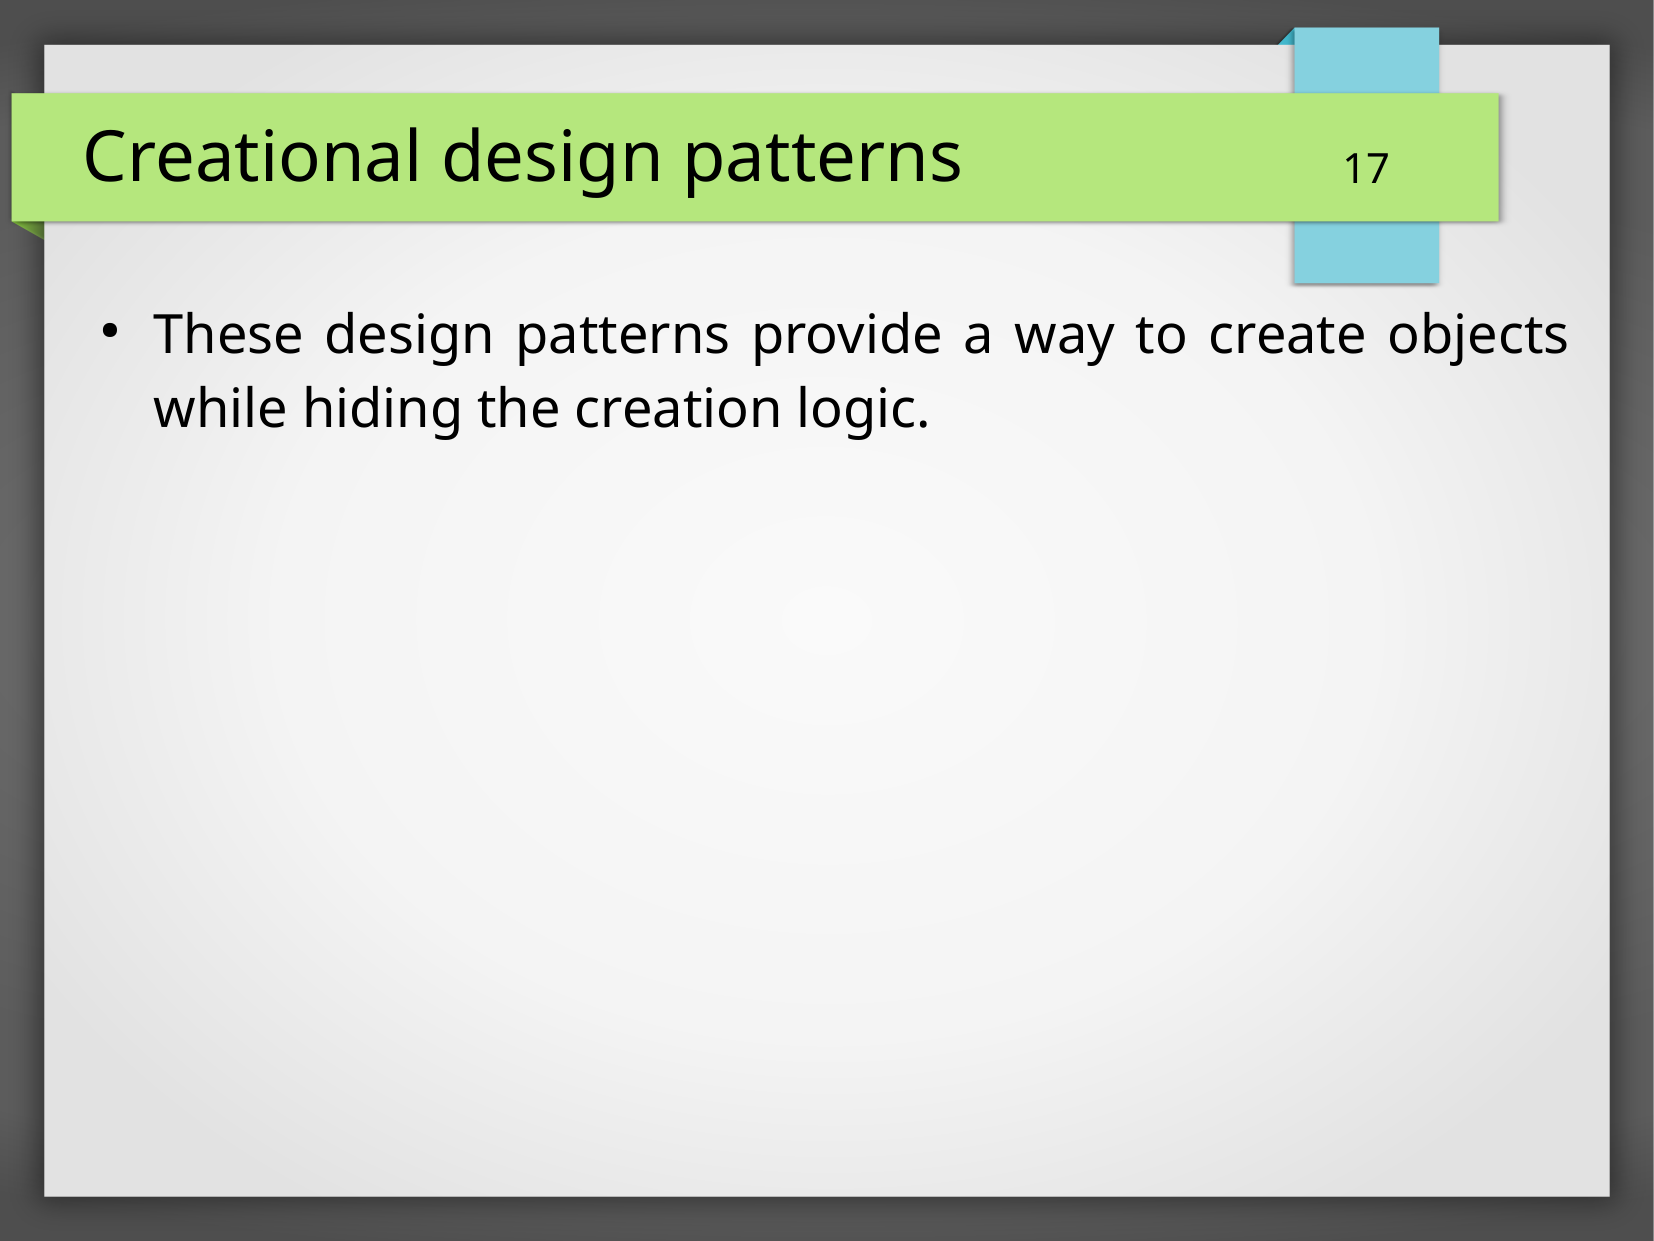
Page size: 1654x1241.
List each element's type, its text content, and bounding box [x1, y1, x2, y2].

text_box <number> [1254, 131, 1479, 207]
picture [0, 0, 1654, 1241]
list These design patterns provide a way to create objects while hiding the creation logic. [82, 295, 1571, 1015]
title Creational design patterns [82, 94, 1264, 213]
